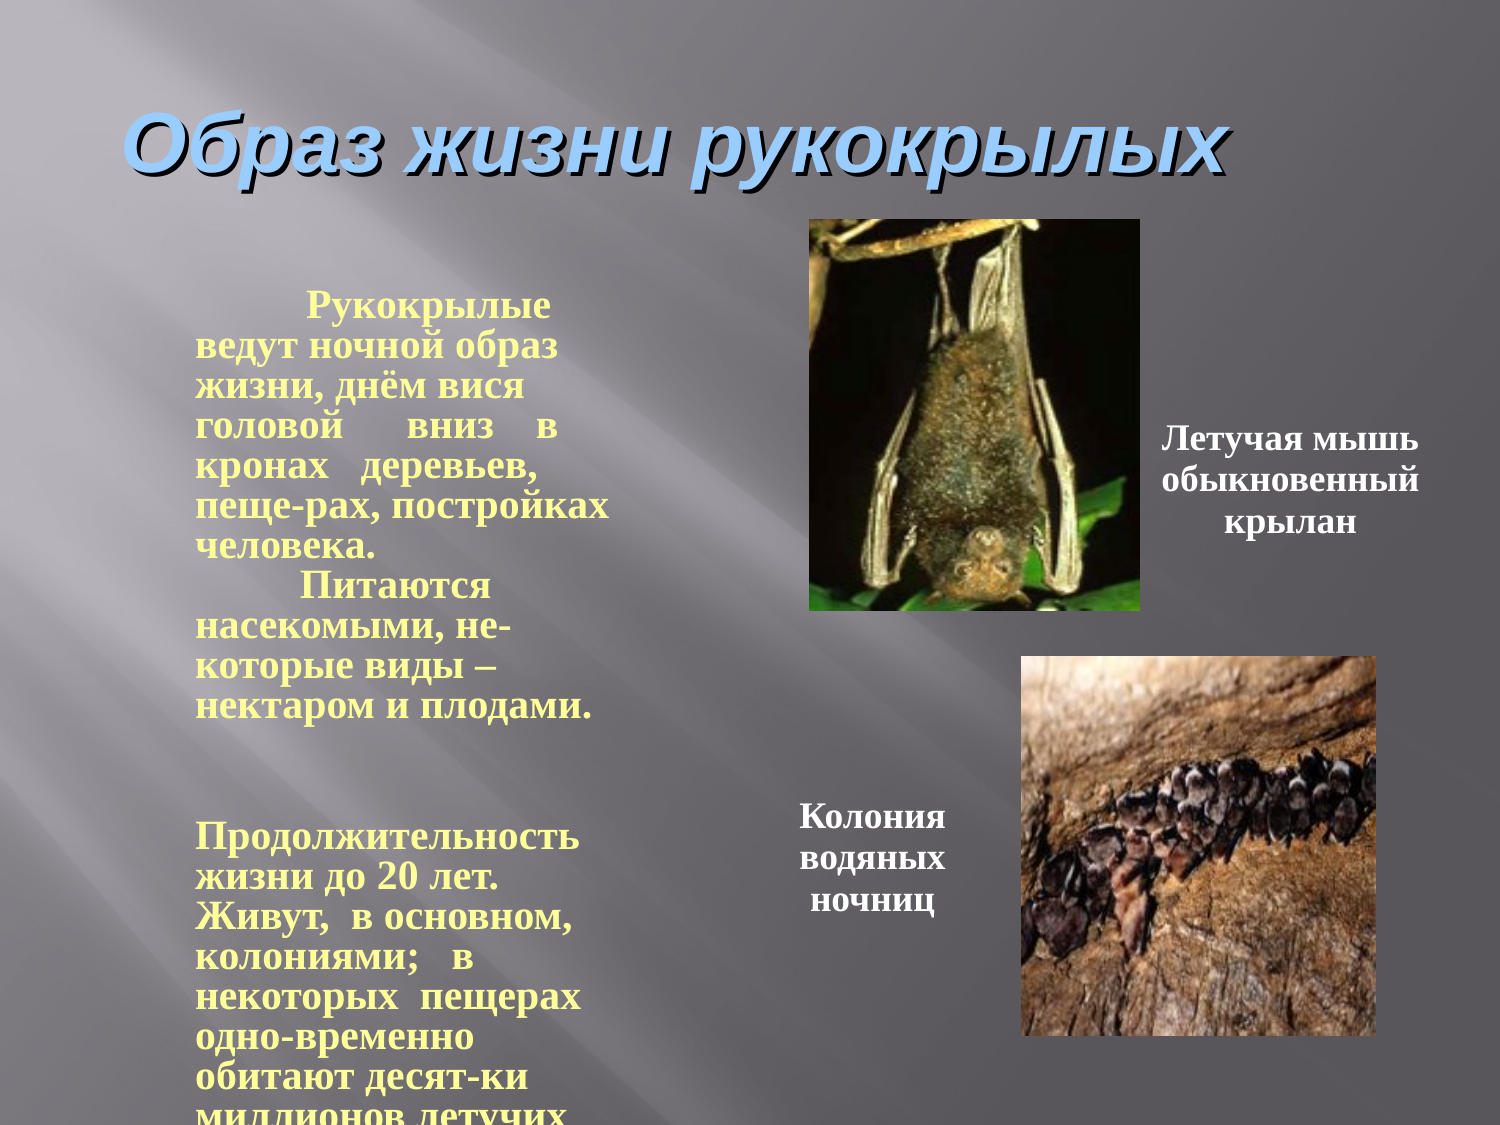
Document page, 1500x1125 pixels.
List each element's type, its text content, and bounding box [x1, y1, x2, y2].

title Образ жизни рукокрылых [0, 45, 1351, 233]
text_box Колония водяных ночниц [784, 786, 961, 927]
text_box Летучая мышь обыкновенный крылан [1128, 408, 1453, 549]
list Рукокрылые ведут ночной образ жизни, днём вися головой вниз в кронах деревьев, пеще-рах, постройках человека. Питаются насекомыми, не-которые виды – нектаром и плодами. Продолжительность жизни до 20 лет. Живут, в основном, колониями; в некоторых пещерах одно-временно обитают десят-ки миллионов летучих мы-шей. [0, 278, 652, 1125]
picture [809, 220, 1140, 611]
picture [1021, 657, 1376, 1036]
